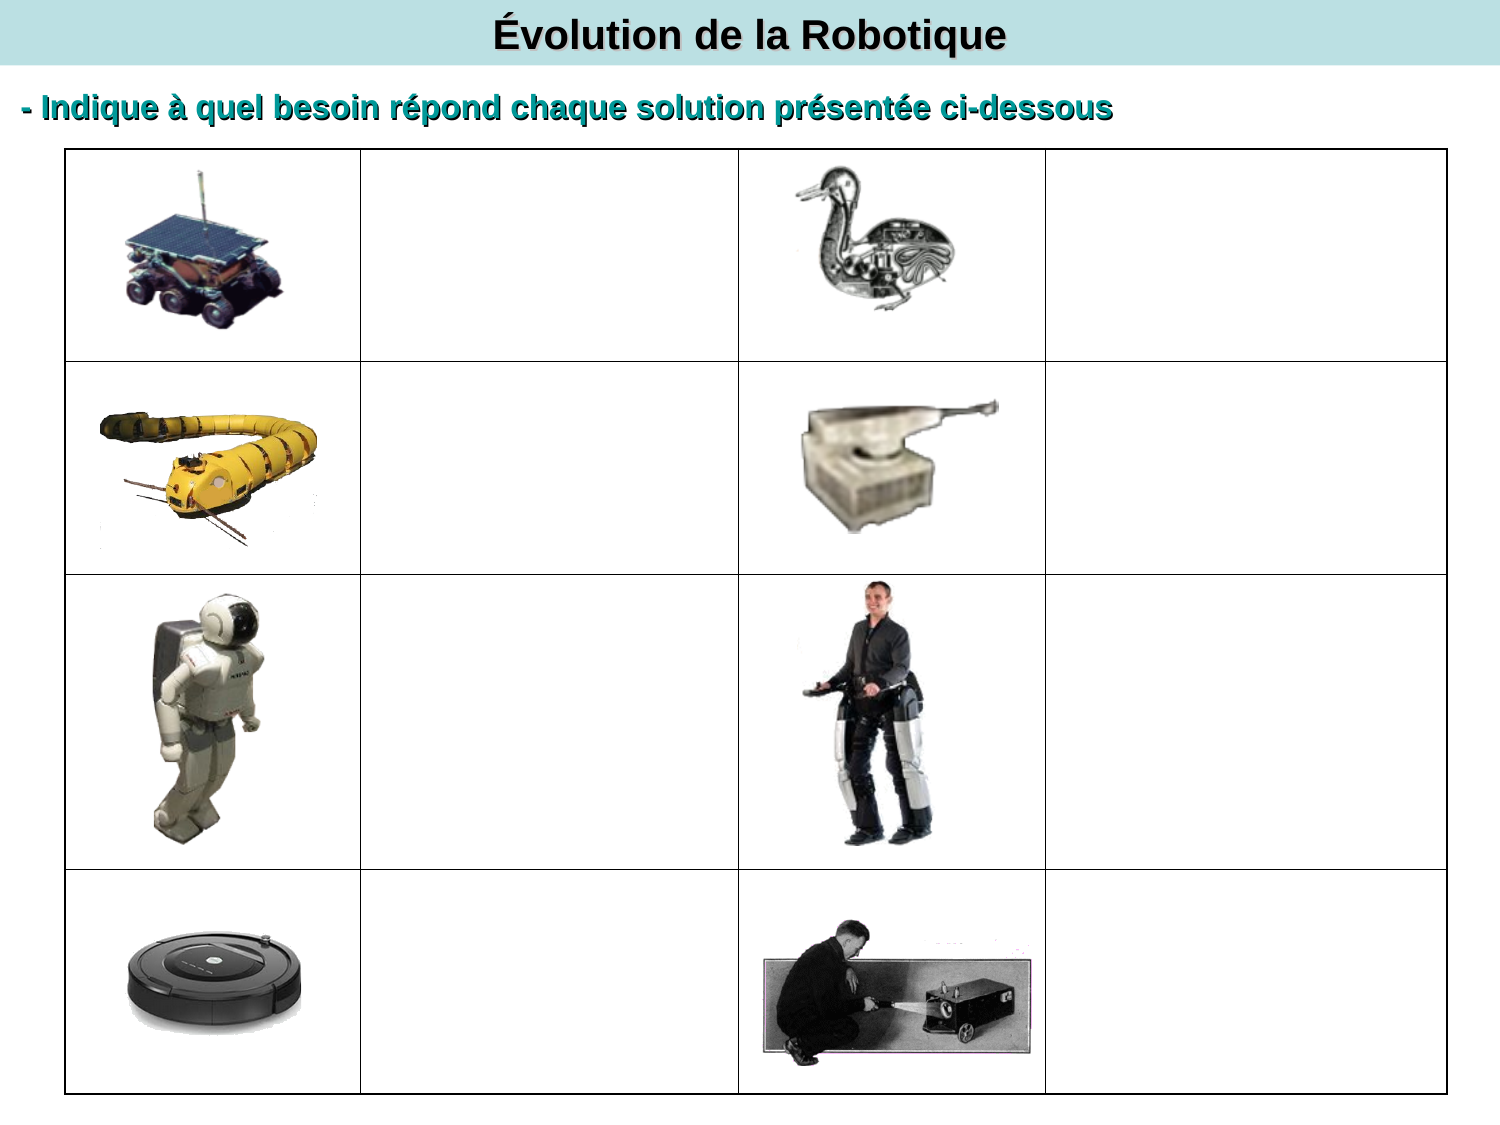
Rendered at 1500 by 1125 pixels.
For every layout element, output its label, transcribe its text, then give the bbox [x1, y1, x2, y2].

table_header [66, 150, 360, 361]
table_cell [739, 870, 1045, 1093]
table_cell [361, 362, 738, 574]
text_box - Indique à quel besoin répond chaque solution présentée ci-dessous [5, 78, 1365, 134]
table_header [361, 150, 738, 361]
table_cell [361, 575, 738, 869]
table_cell [66, 575, 360, 869]
table_header [739, 150, 1045, 361]
table_cell [1046, 575, 1446, 869]
table_header [1046, 150, 1446, 361]
table_cell [361, 870, 738, 1093]
table_cell [1046, 362, 1446, 574]
text_box Évolution de la Robotique [0, 0, 1500, 66]
table_cell [1046, 870, 1446, 1093]
table_cell [66, 362, 360, 574]
table_cell [66, 870, 360, 1093]
table_cell [739, 362, 1045, 574]
table_cell [739, 575, 1045, 869]
